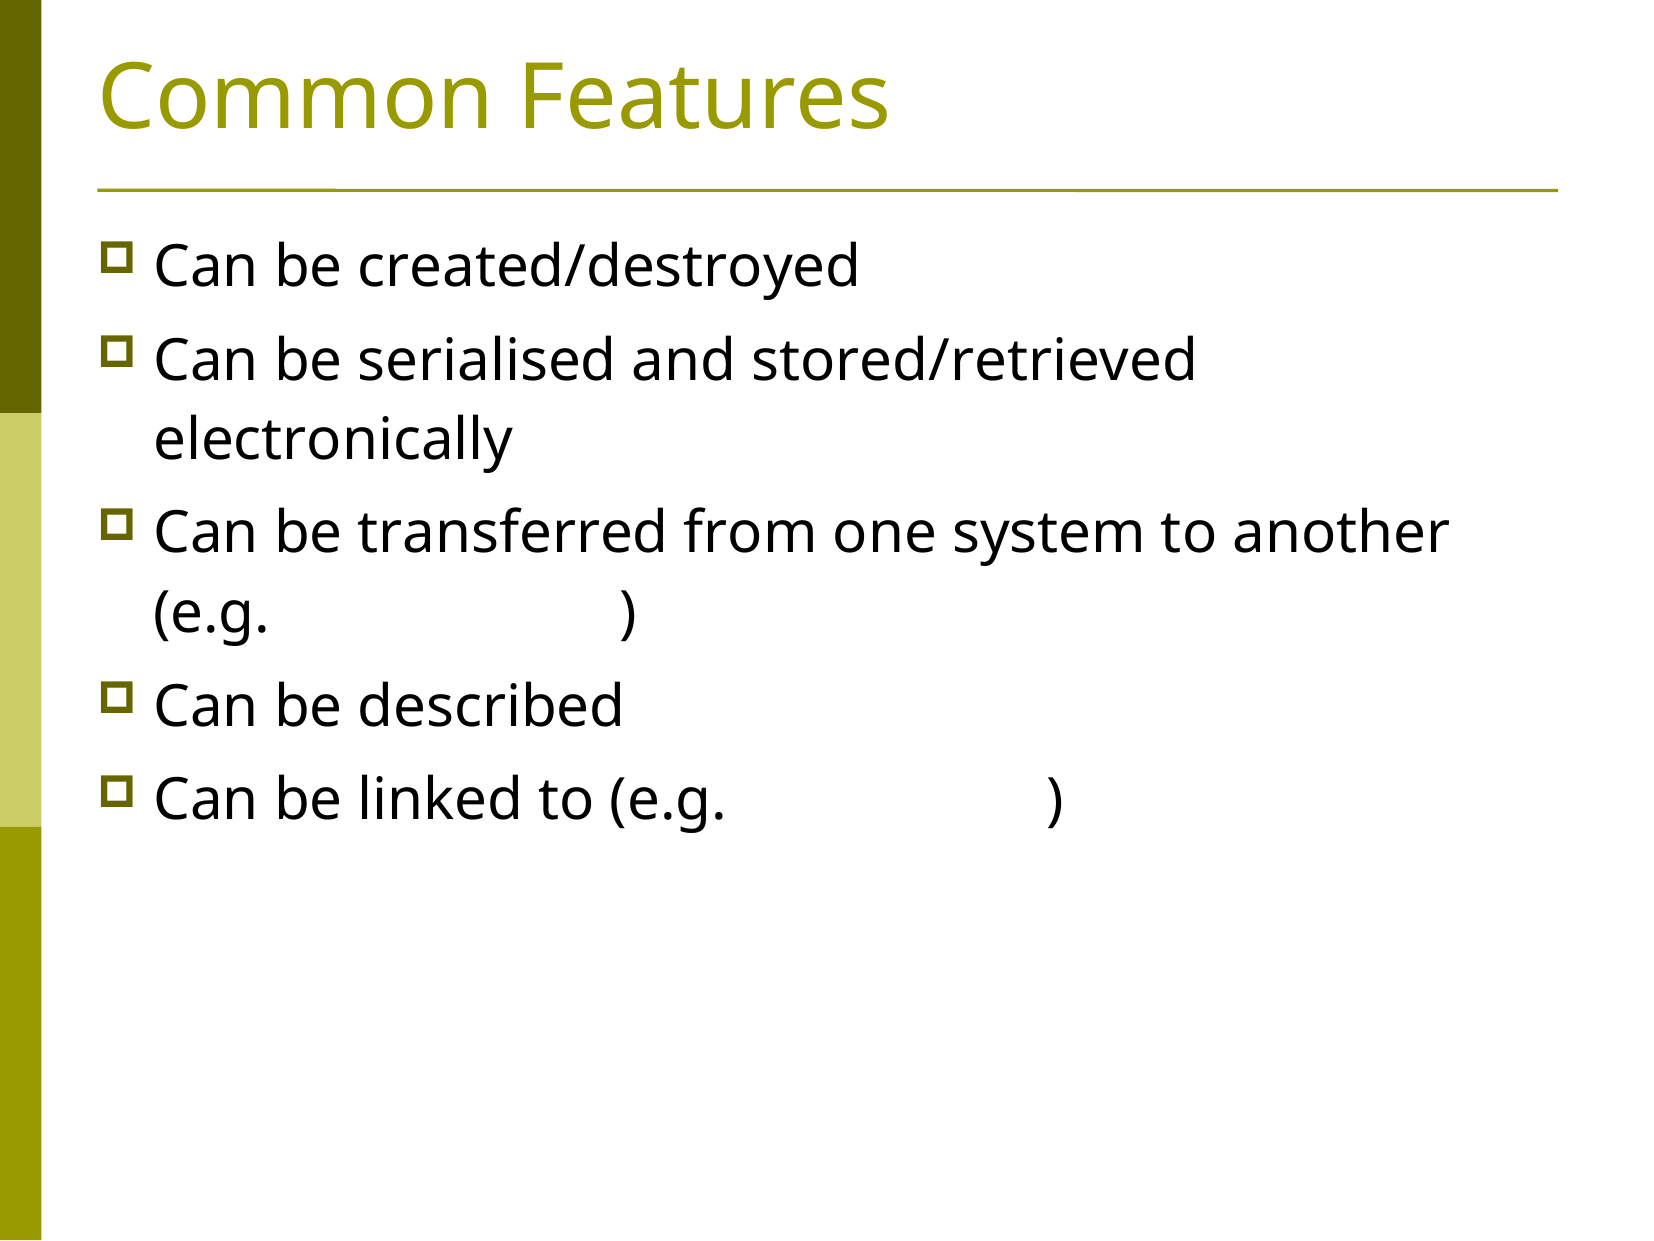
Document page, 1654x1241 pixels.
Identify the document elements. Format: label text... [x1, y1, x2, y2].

list Can be created/destroyed Can be serialised and stored/retrieved electronically Can be transferred from one system to another (e.g. )‏ Can be described Can be linked to (e.g. )‏ [82, 216, 1571, 1109]
title Common Features [82, 0, 1571, 164]
